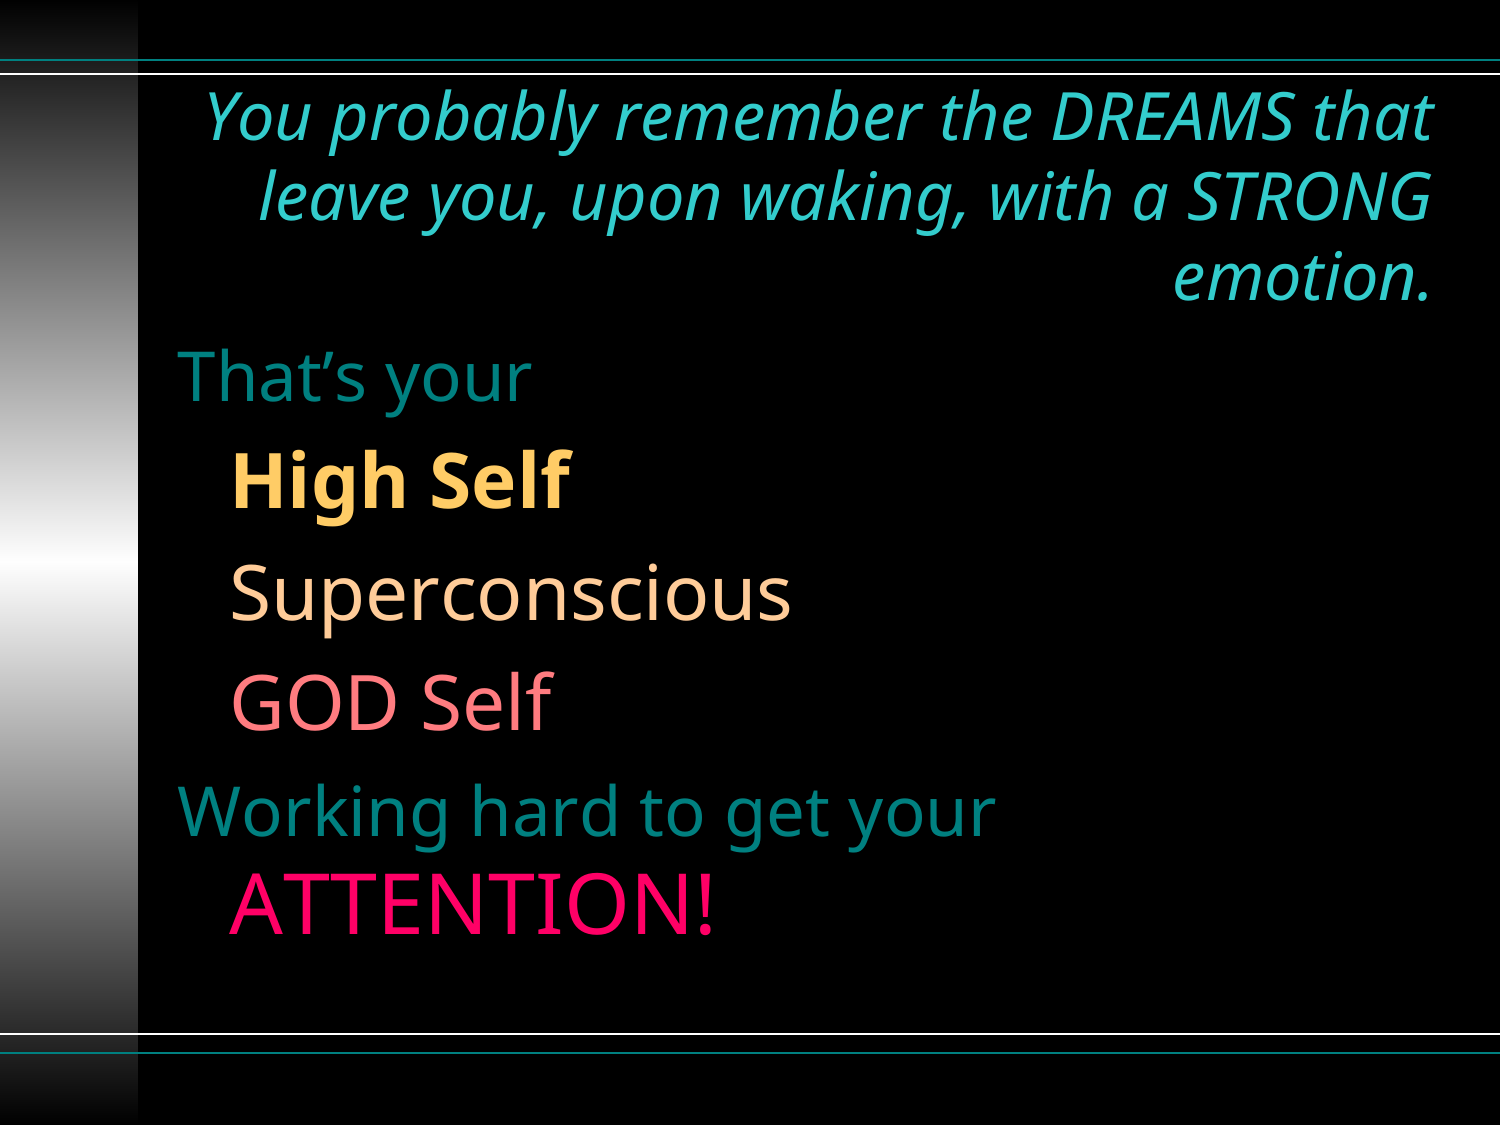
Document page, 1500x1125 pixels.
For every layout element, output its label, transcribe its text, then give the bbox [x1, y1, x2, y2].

list That’s your High Self Superconscious GOD Self Working hard to get your ATTENTION! [162, 324, 1438, 963]
title You probably remember the DREAMS that leave you, upon waking, with a STRONG emotion. [174, 99, 1450, 288]
